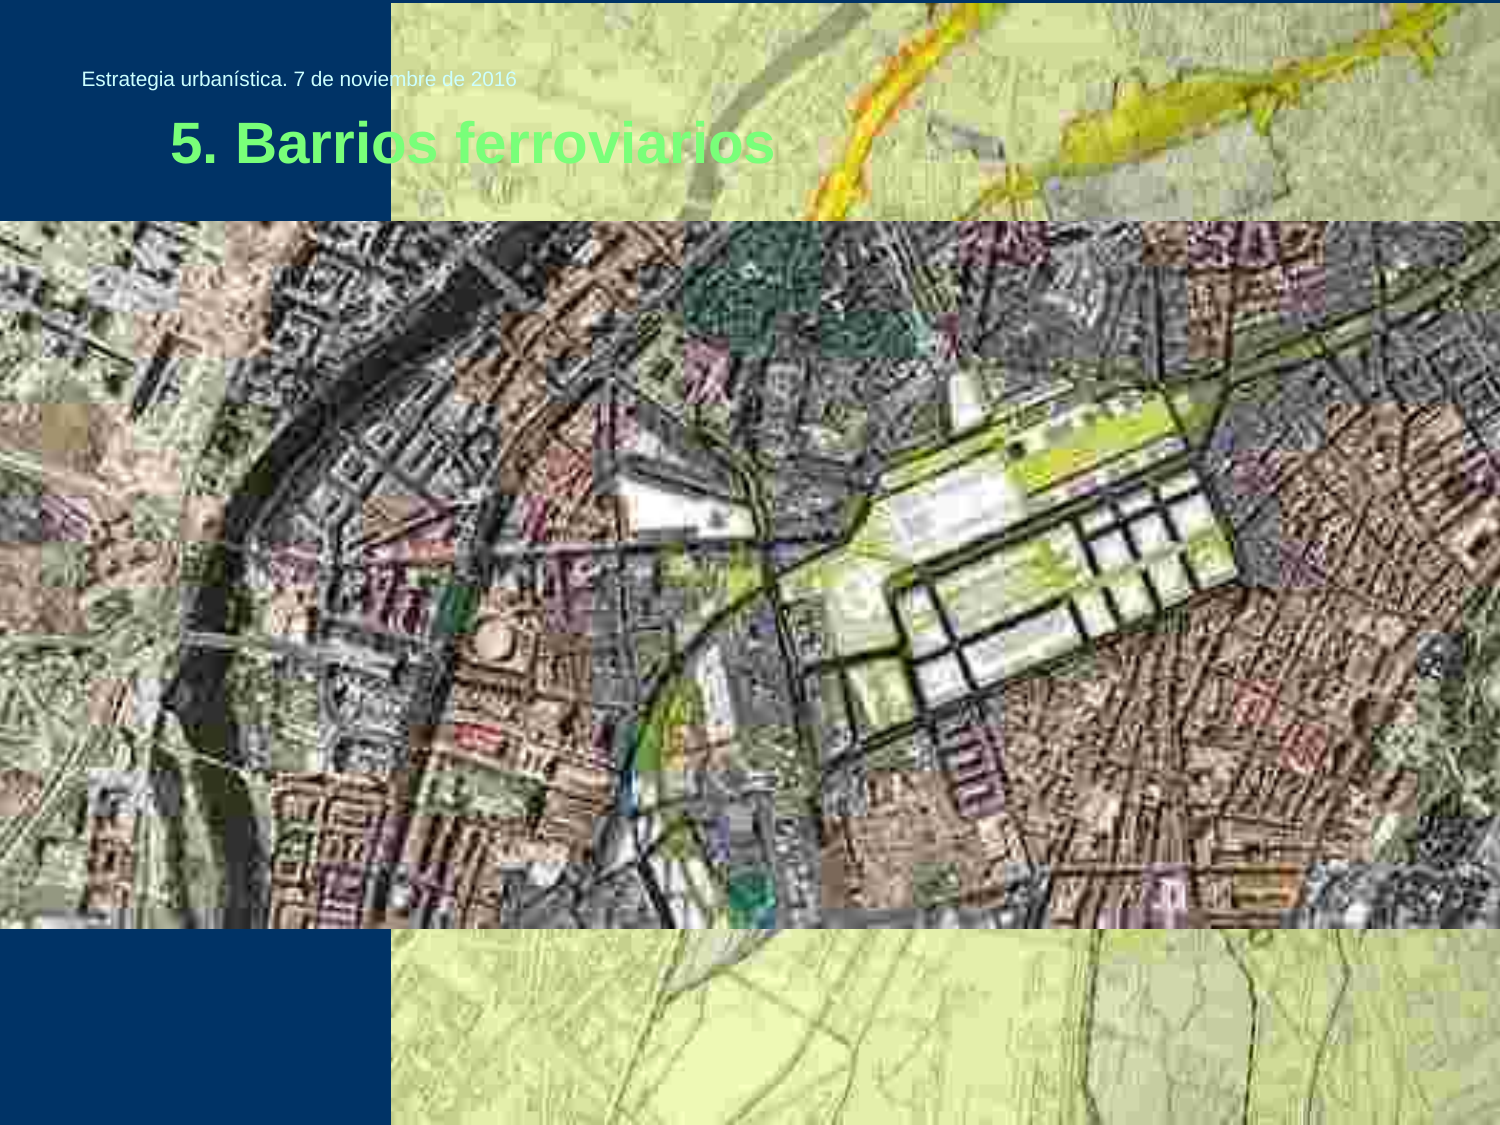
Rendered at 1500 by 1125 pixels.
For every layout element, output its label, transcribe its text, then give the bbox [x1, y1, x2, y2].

picture [0, 3, 1500, 1125]
text_box 5. Barrios ferroviarios [155, 98, 809, 183]
text_box Estrategia urbanística. 7 de noviembre de 2016 [66, 57, 532, 98]
